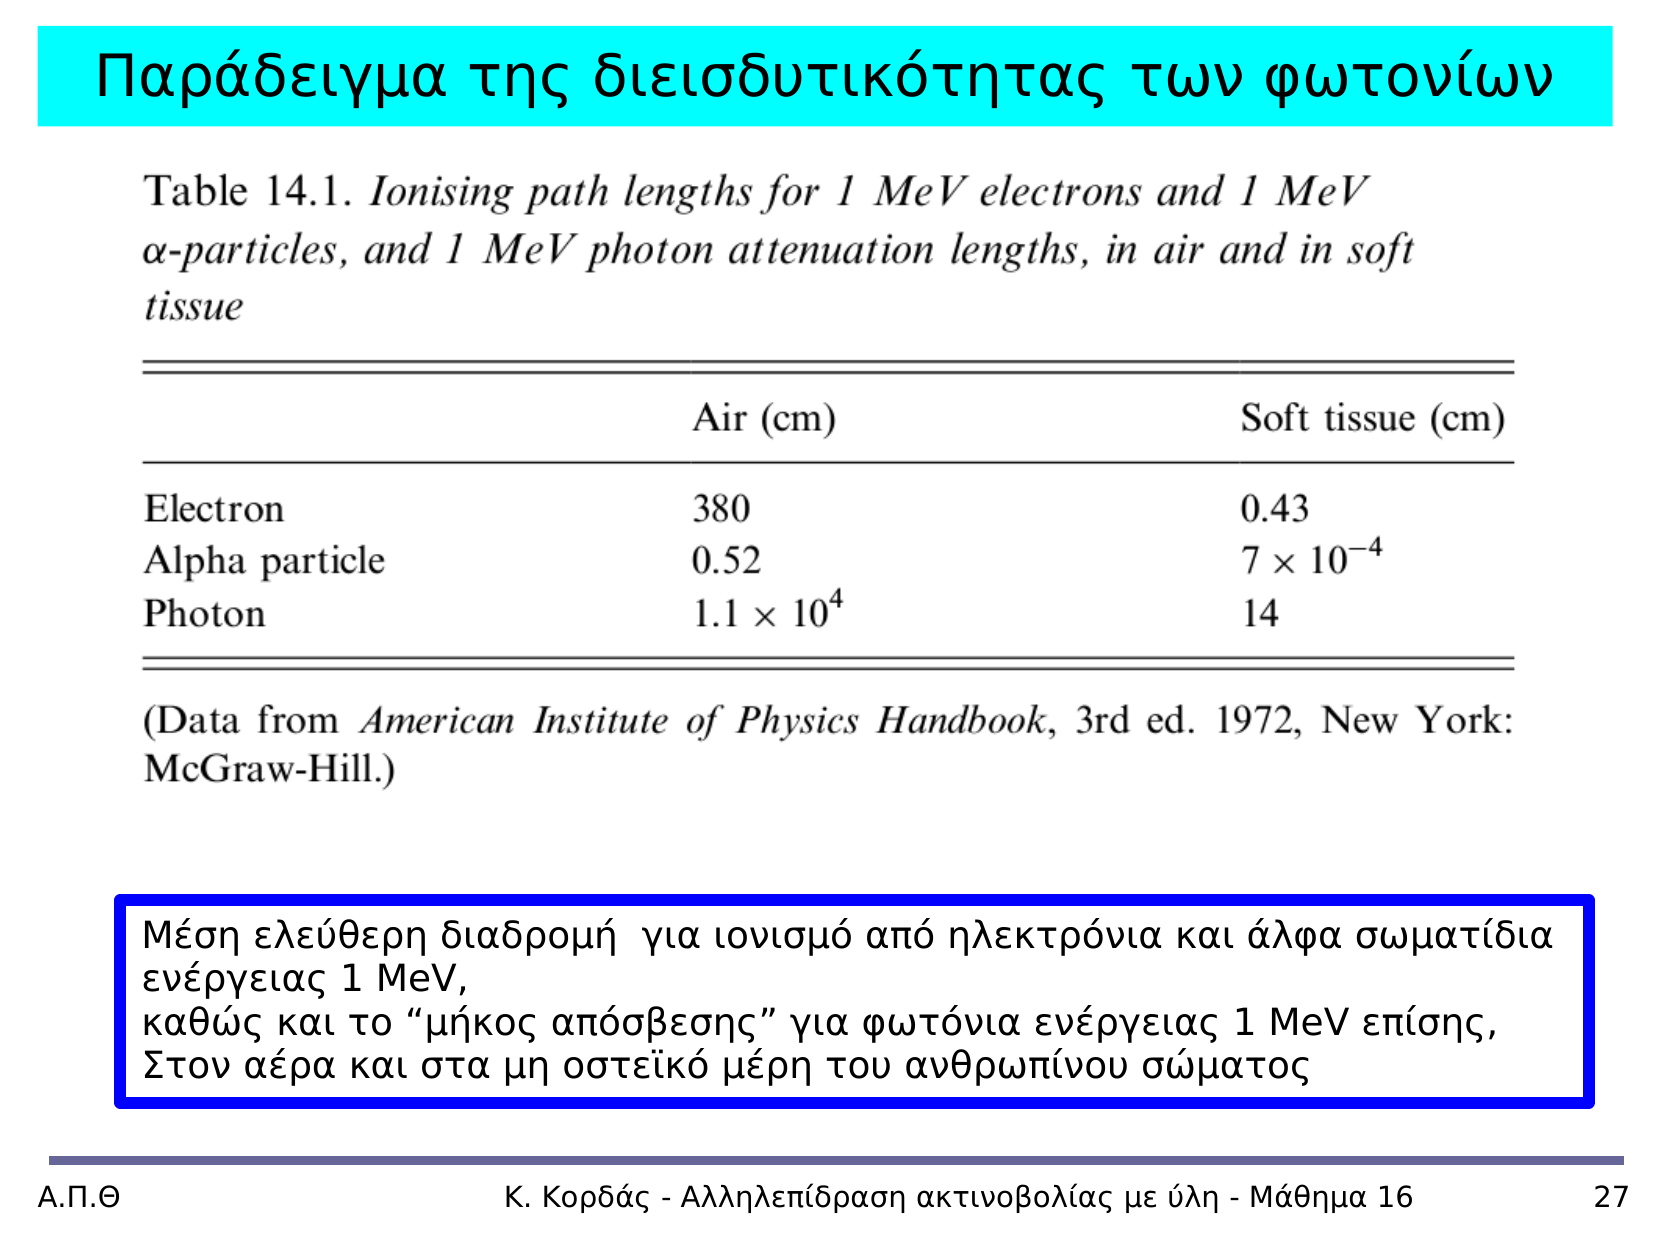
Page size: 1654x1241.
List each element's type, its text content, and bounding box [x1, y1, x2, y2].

title Παράδειγμα της διεισδυτικότητας των φωτονίων [37, 25, 1613, 127]
text_box Μέση ελεύθερη διαδρομή για ιονισμό από ηλεκτρόνια και άλφα σωματίδια ενέργειας 1 MeV, καθώς και το “μήκος απόσβεσης” για φωτόνια ενέργειας 1 MeV επίσης, Στον αέρα και στα μη οστεϊκό μέρη του ανθρωπίνου σώματος [120, 900, 1589, 1103]
picture [137, 149, 1538, 791]
